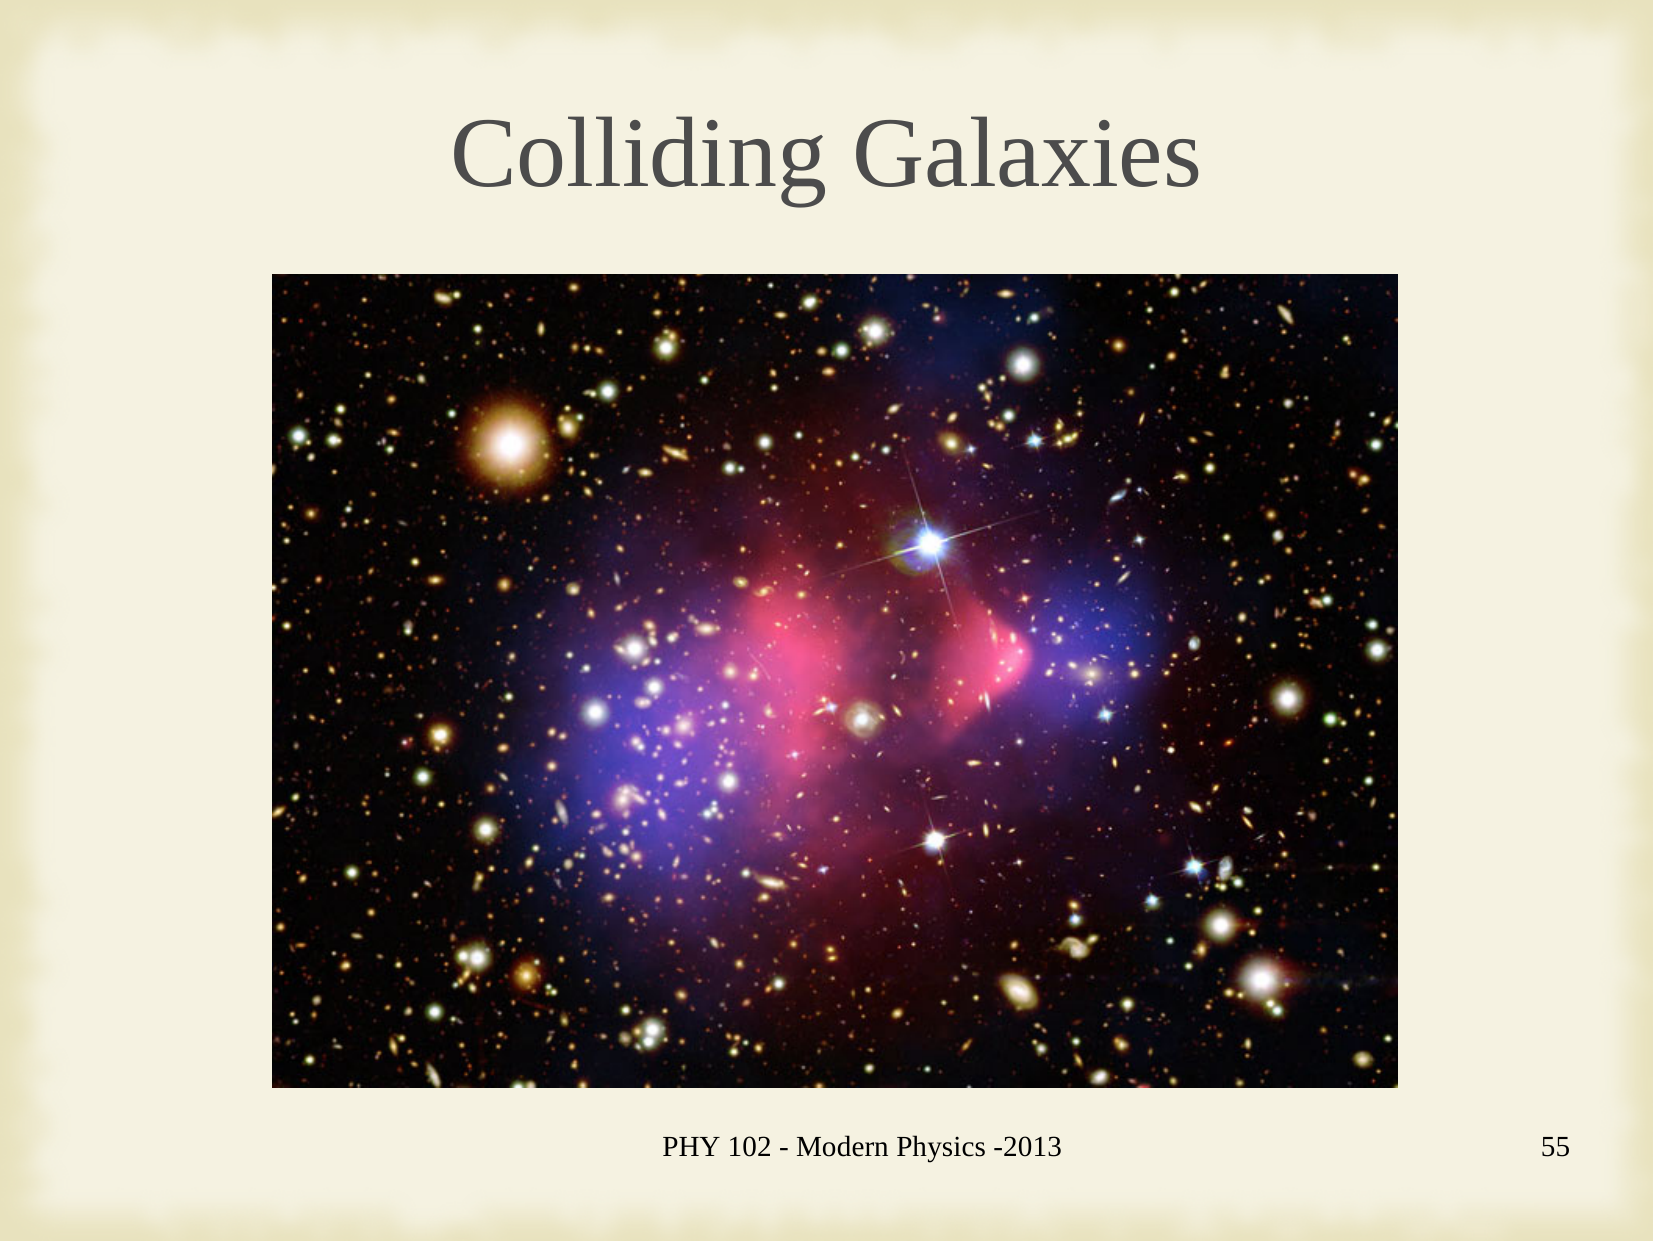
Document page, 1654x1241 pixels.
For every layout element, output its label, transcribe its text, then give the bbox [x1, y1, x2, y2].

picture [0, 0, 1653, 1241]
title Colliding Galaxies [82, 49, 1571, 257]
